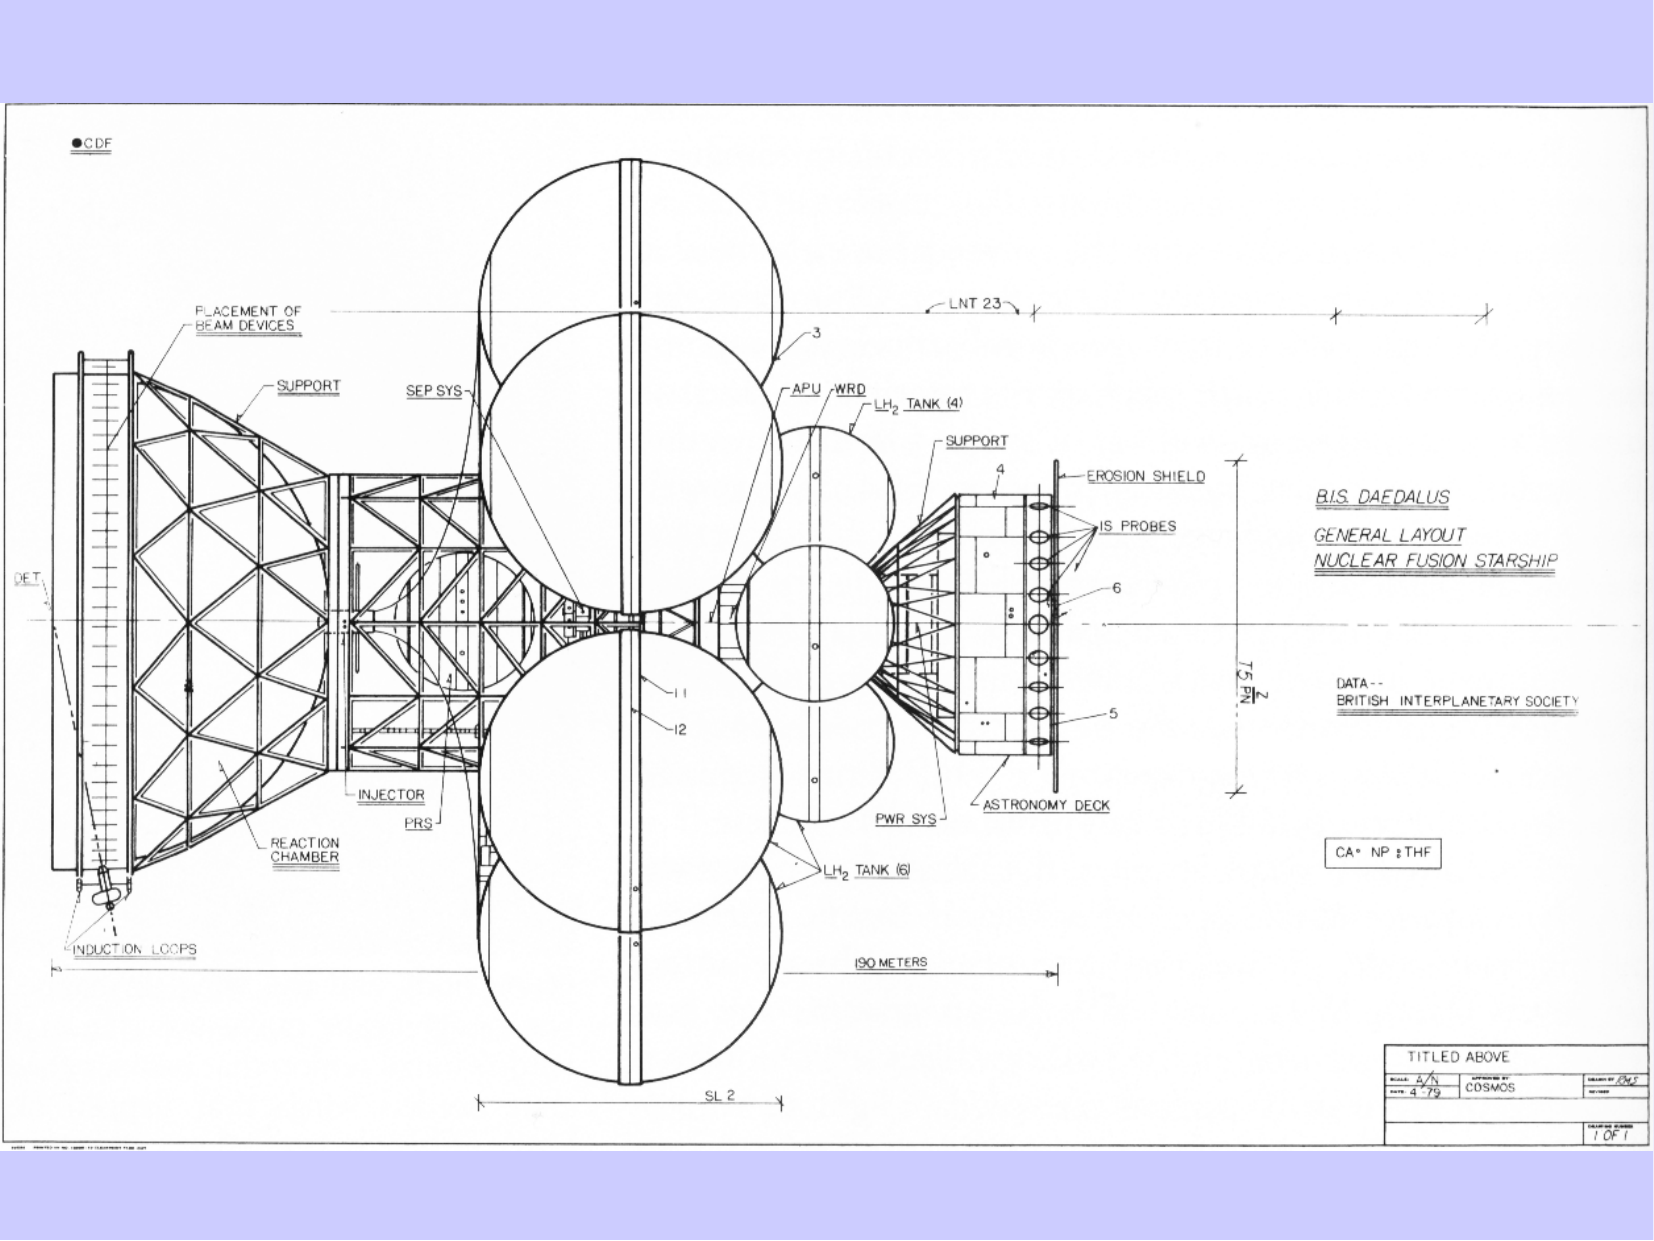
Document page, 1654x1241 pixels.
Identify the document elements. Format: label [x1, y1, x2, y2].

picture [0, 103, 1654, 1151]
